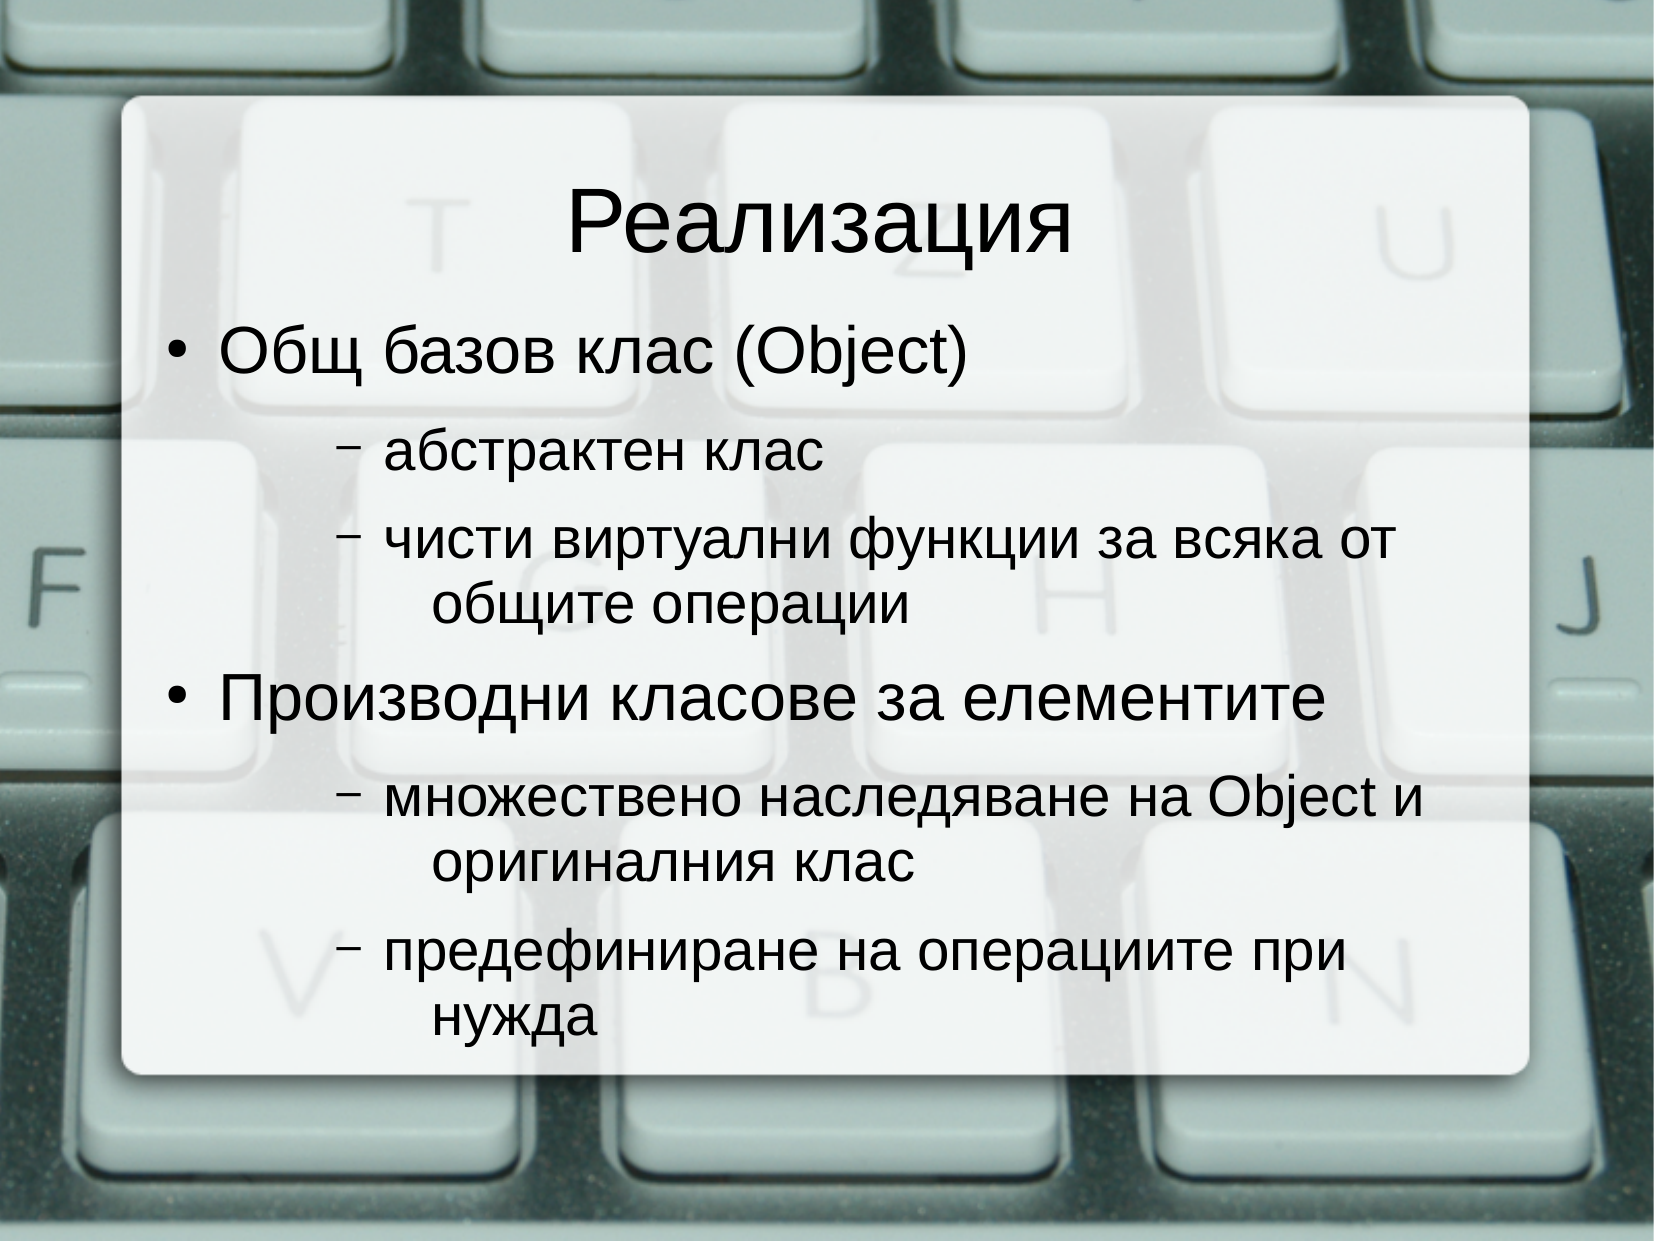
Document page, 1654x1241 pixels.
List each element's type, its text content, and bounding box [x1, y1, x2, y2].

picture [0, 0, 1654, 1241]
list Общ базов клас (Object) абстрактен клас чисти виртуални функции за всяка от общите операции Производни класове за елементите множествено наследяване на Object и оригиналния клас предефиниране на операциите при нужда [147, 312, 1506, 1048]
title Реализация [135, 117, 1506, 325]
